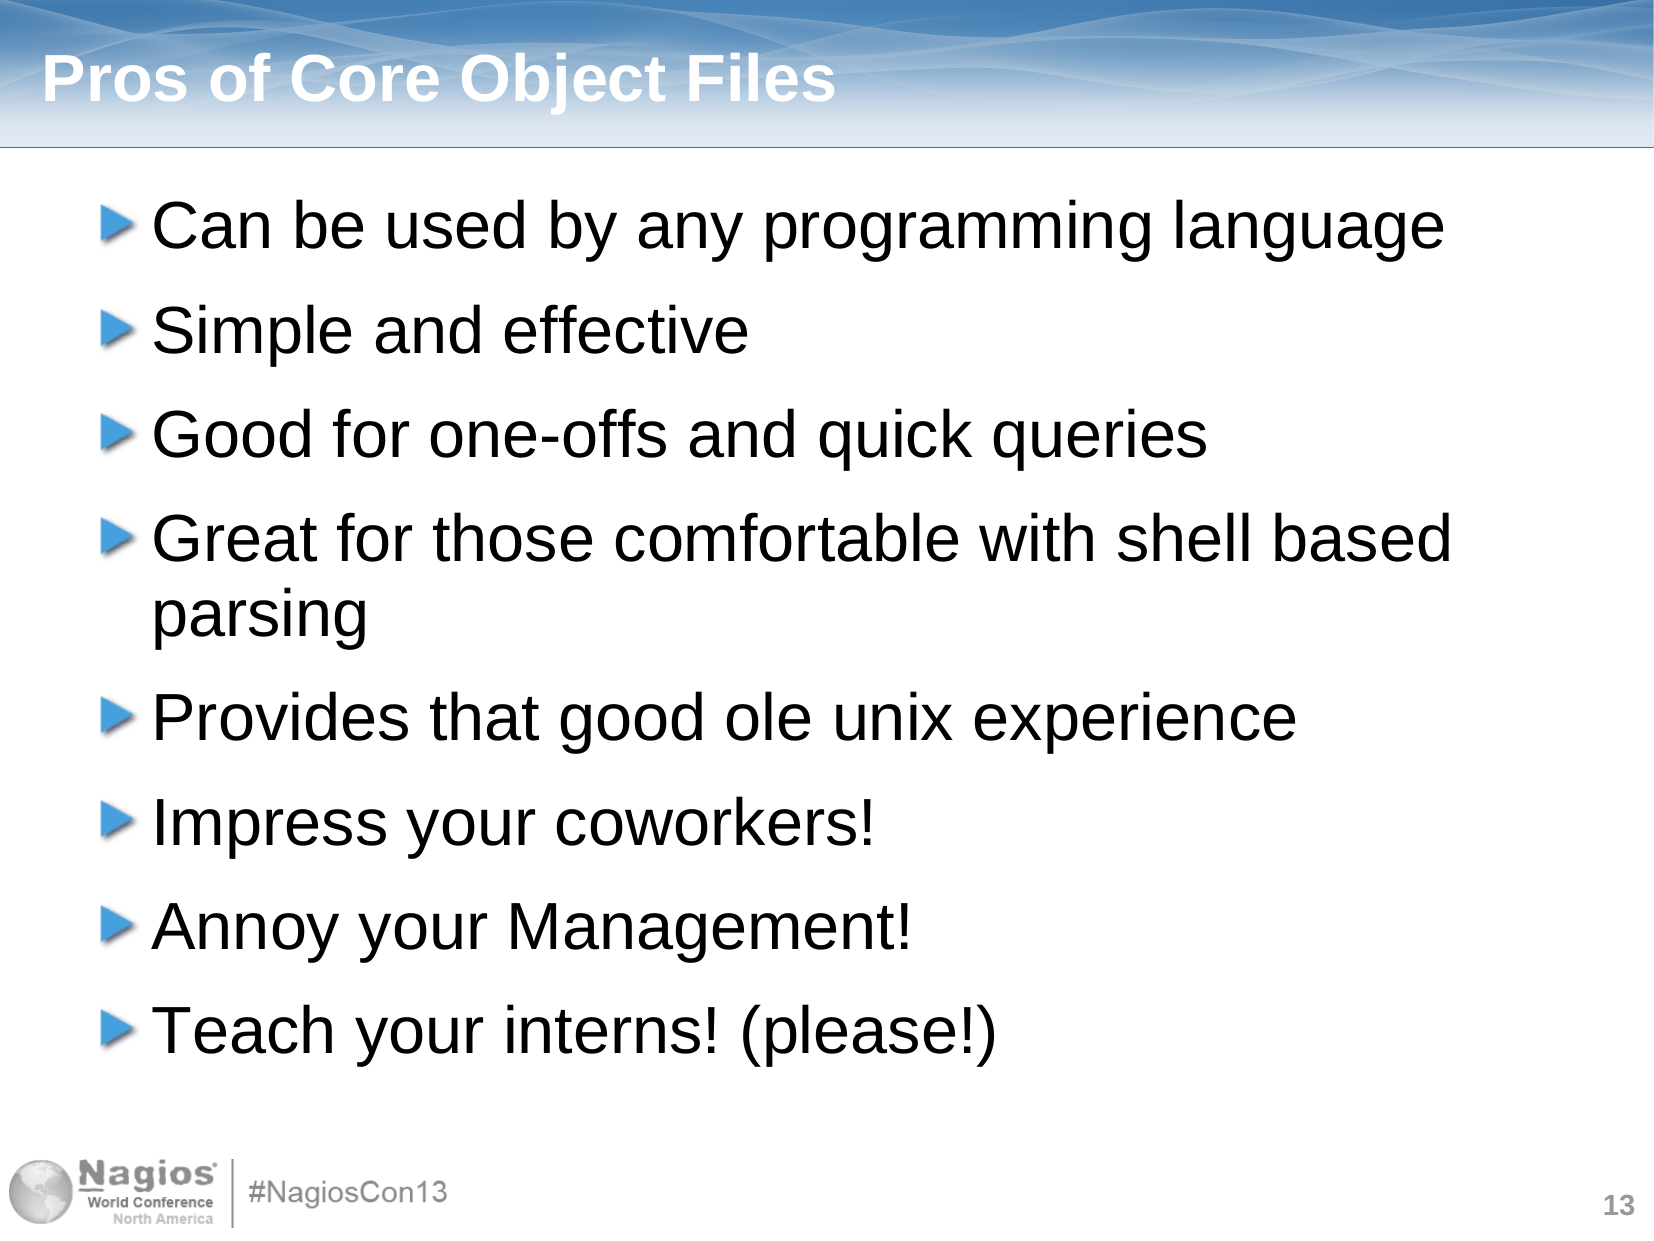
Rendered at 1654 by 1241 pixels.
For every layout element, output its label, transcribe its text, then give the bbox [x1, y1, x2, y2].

title Pros of Core Object Files [41, 29, 1248, 127]
list Can be used by any programming language Simple and effective Good for one-offs and quick queries Great for those comfortable with shell based parsing Provides that good ole unix experience Impress your coworkers! Annoy your Management! Teach your interns! (please!) [80, 188, 1569, 1241]
picture [0, 0, 1654, 147]
picture [9, 1159, 80, 1228]
